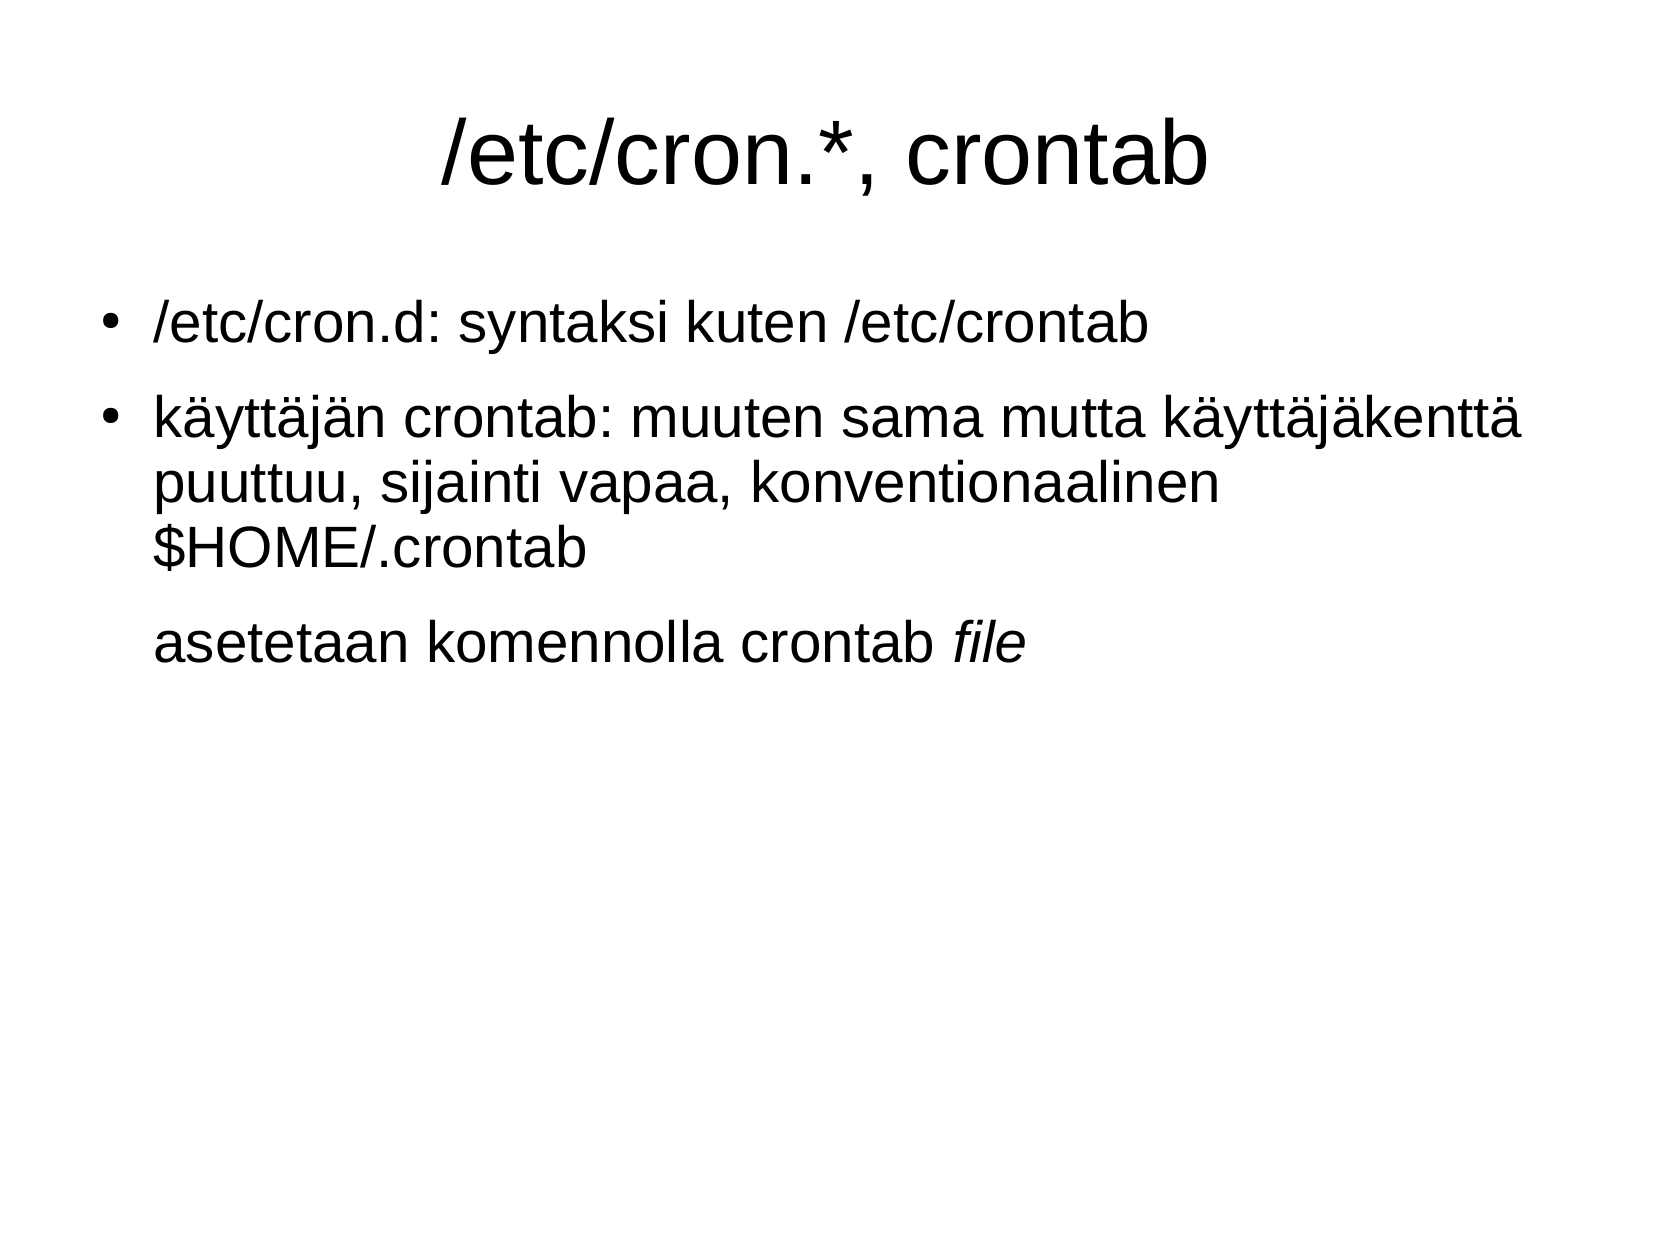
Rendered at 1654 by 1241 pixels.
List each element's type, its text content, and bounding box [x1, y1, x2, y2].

title /etc/cron.*, crontab [82, 49, 1571, 257]
list /etc/cron.d: syntaksi kuten /etc/crontab käyttäjän crontab: muuten sama mutta käyttäjäkenttä puuttuu, sijainti vapaa, konventionaalinen $HOME/.crontab asetetaan komennolla crontab file [82, 290, 1571, 1010]
